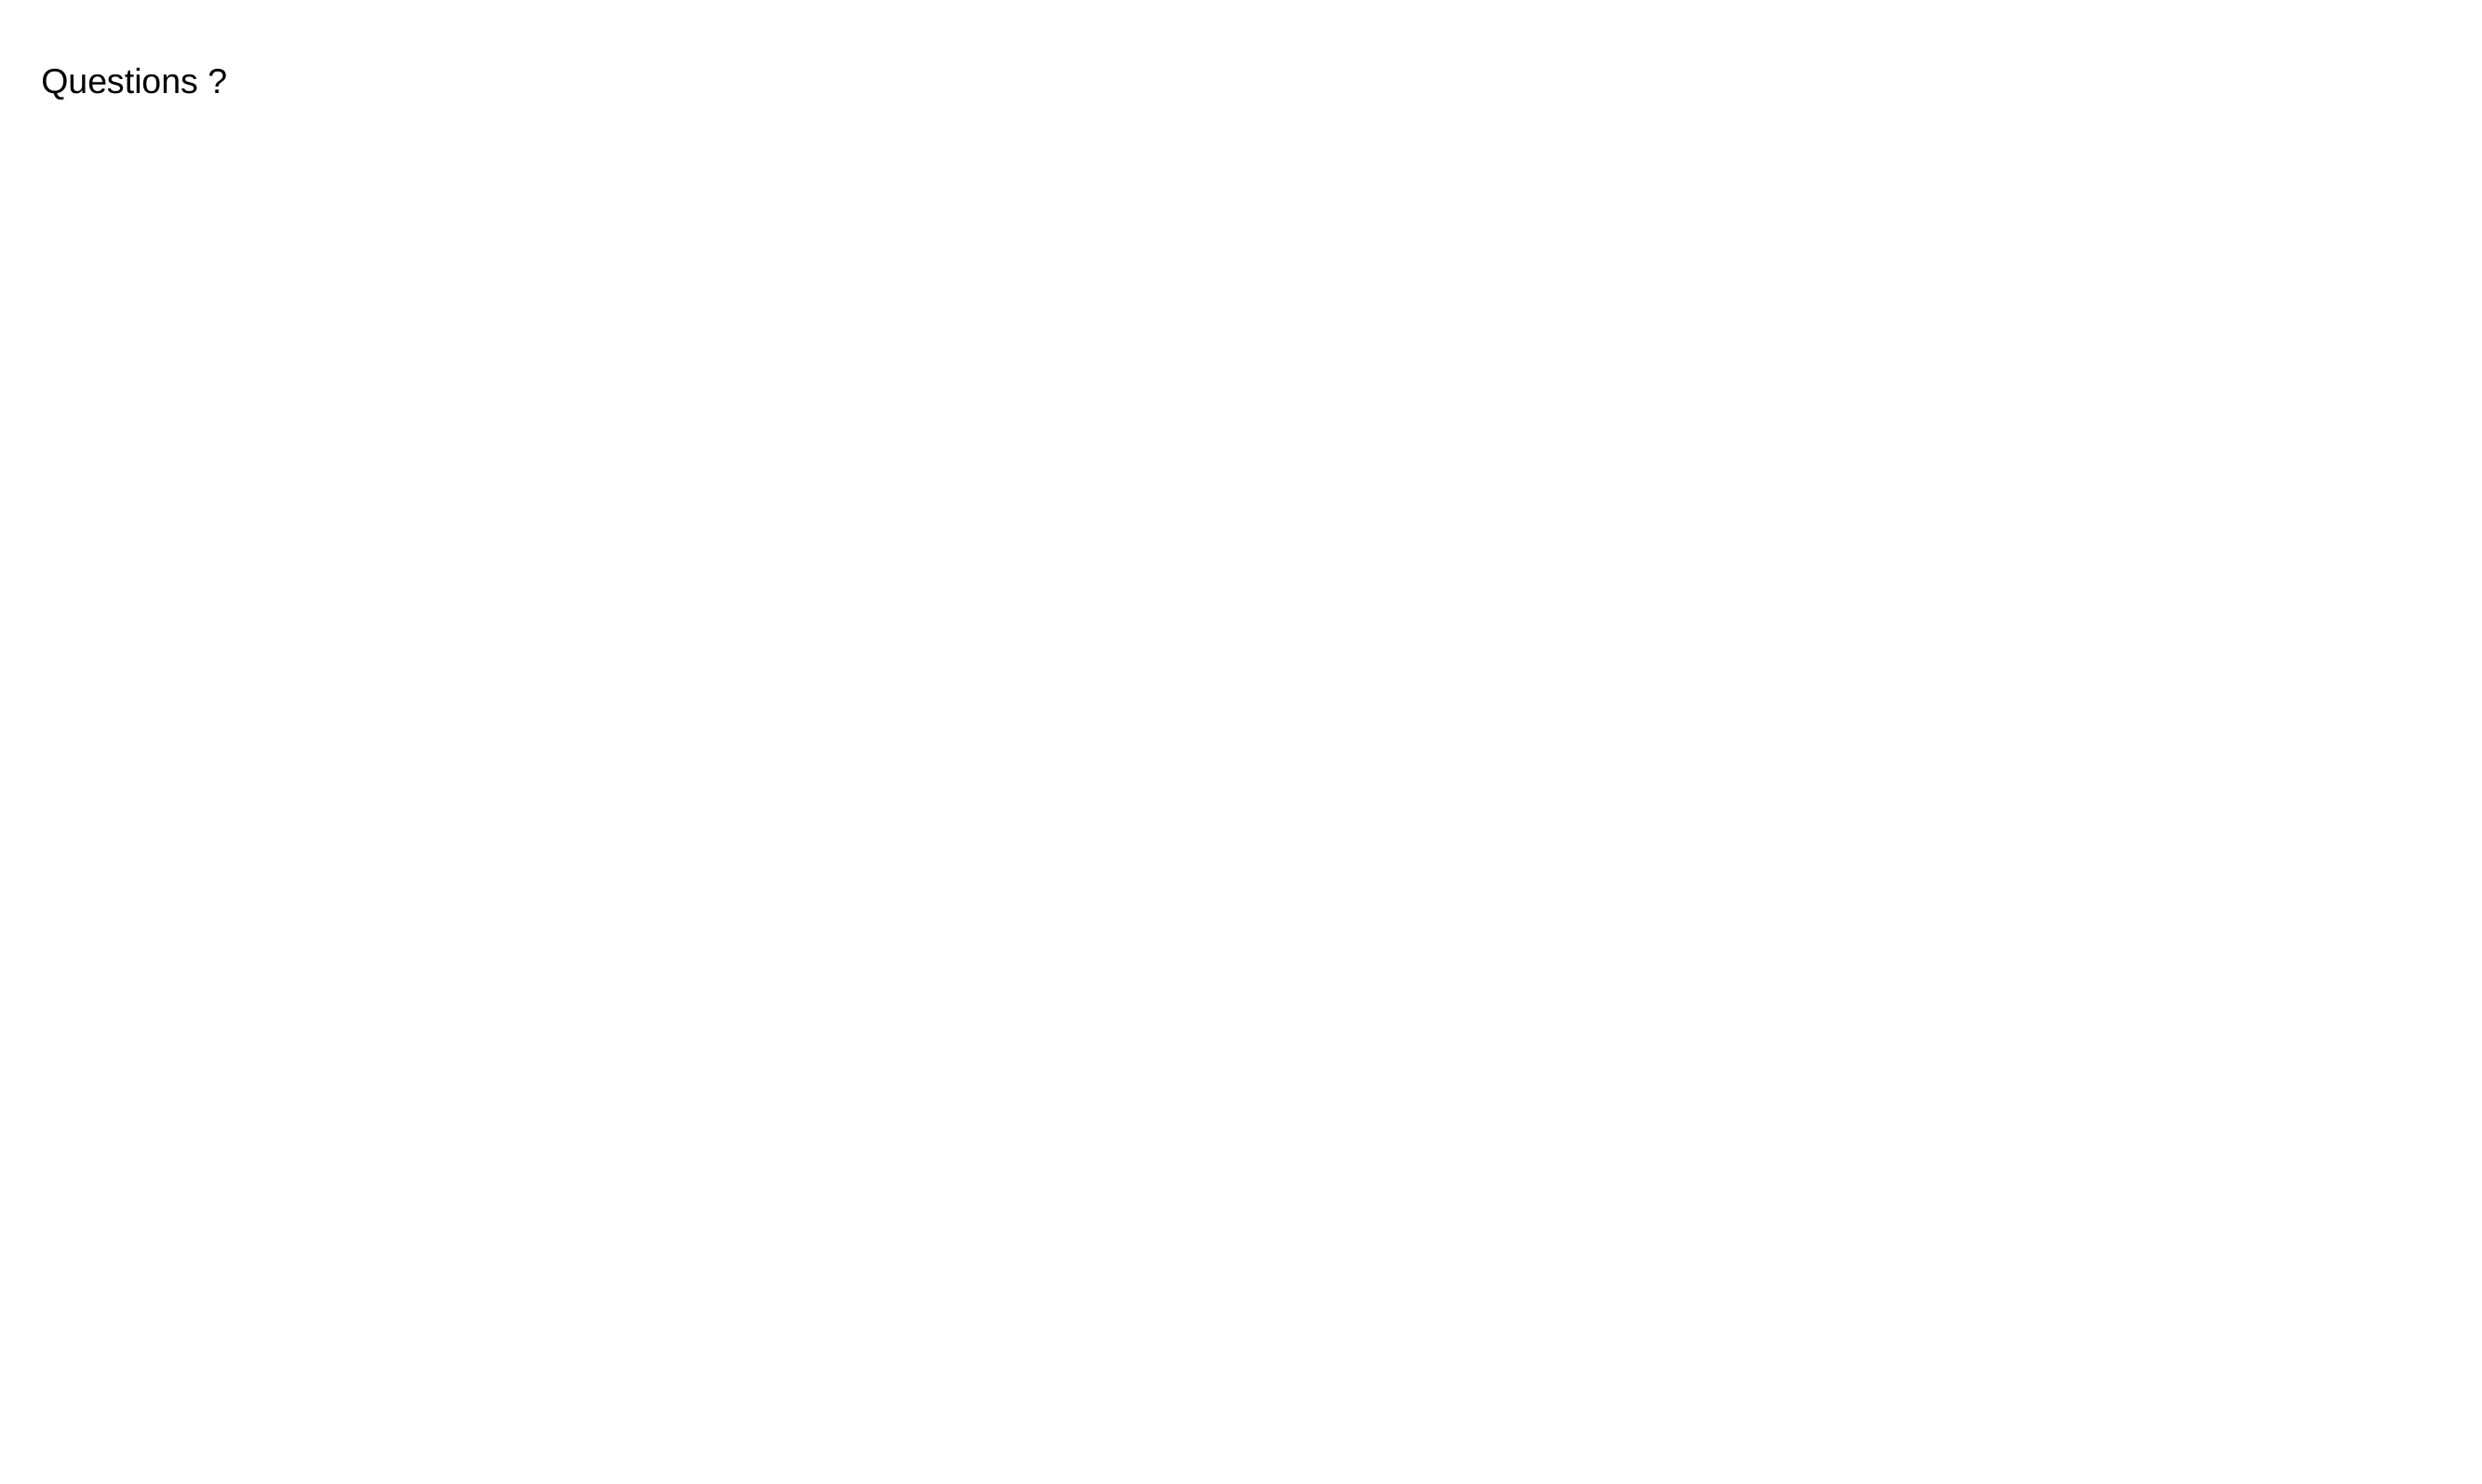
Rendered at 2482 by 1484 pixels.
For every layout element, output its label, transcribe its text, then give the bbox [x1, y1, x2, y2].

text_box Questions ? [27, 55, 2446, 166]
